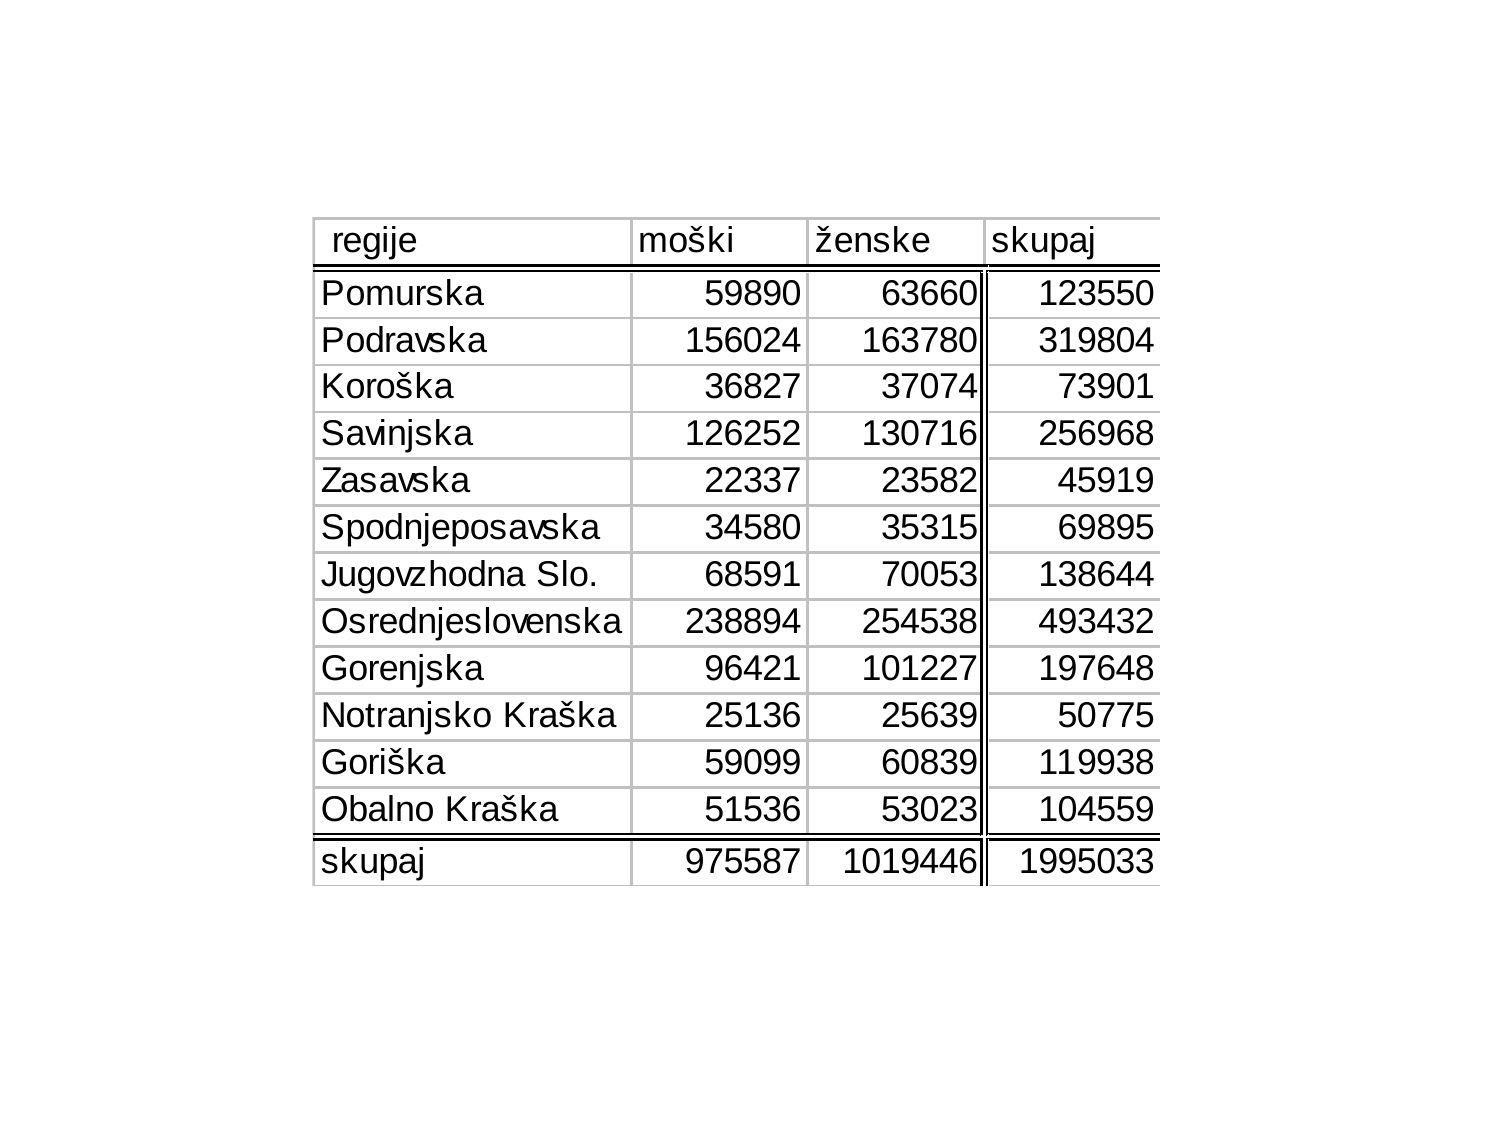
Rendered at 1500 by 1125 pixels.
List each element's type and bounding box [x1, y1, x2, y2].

chart [312, 217, 1163, 889]
